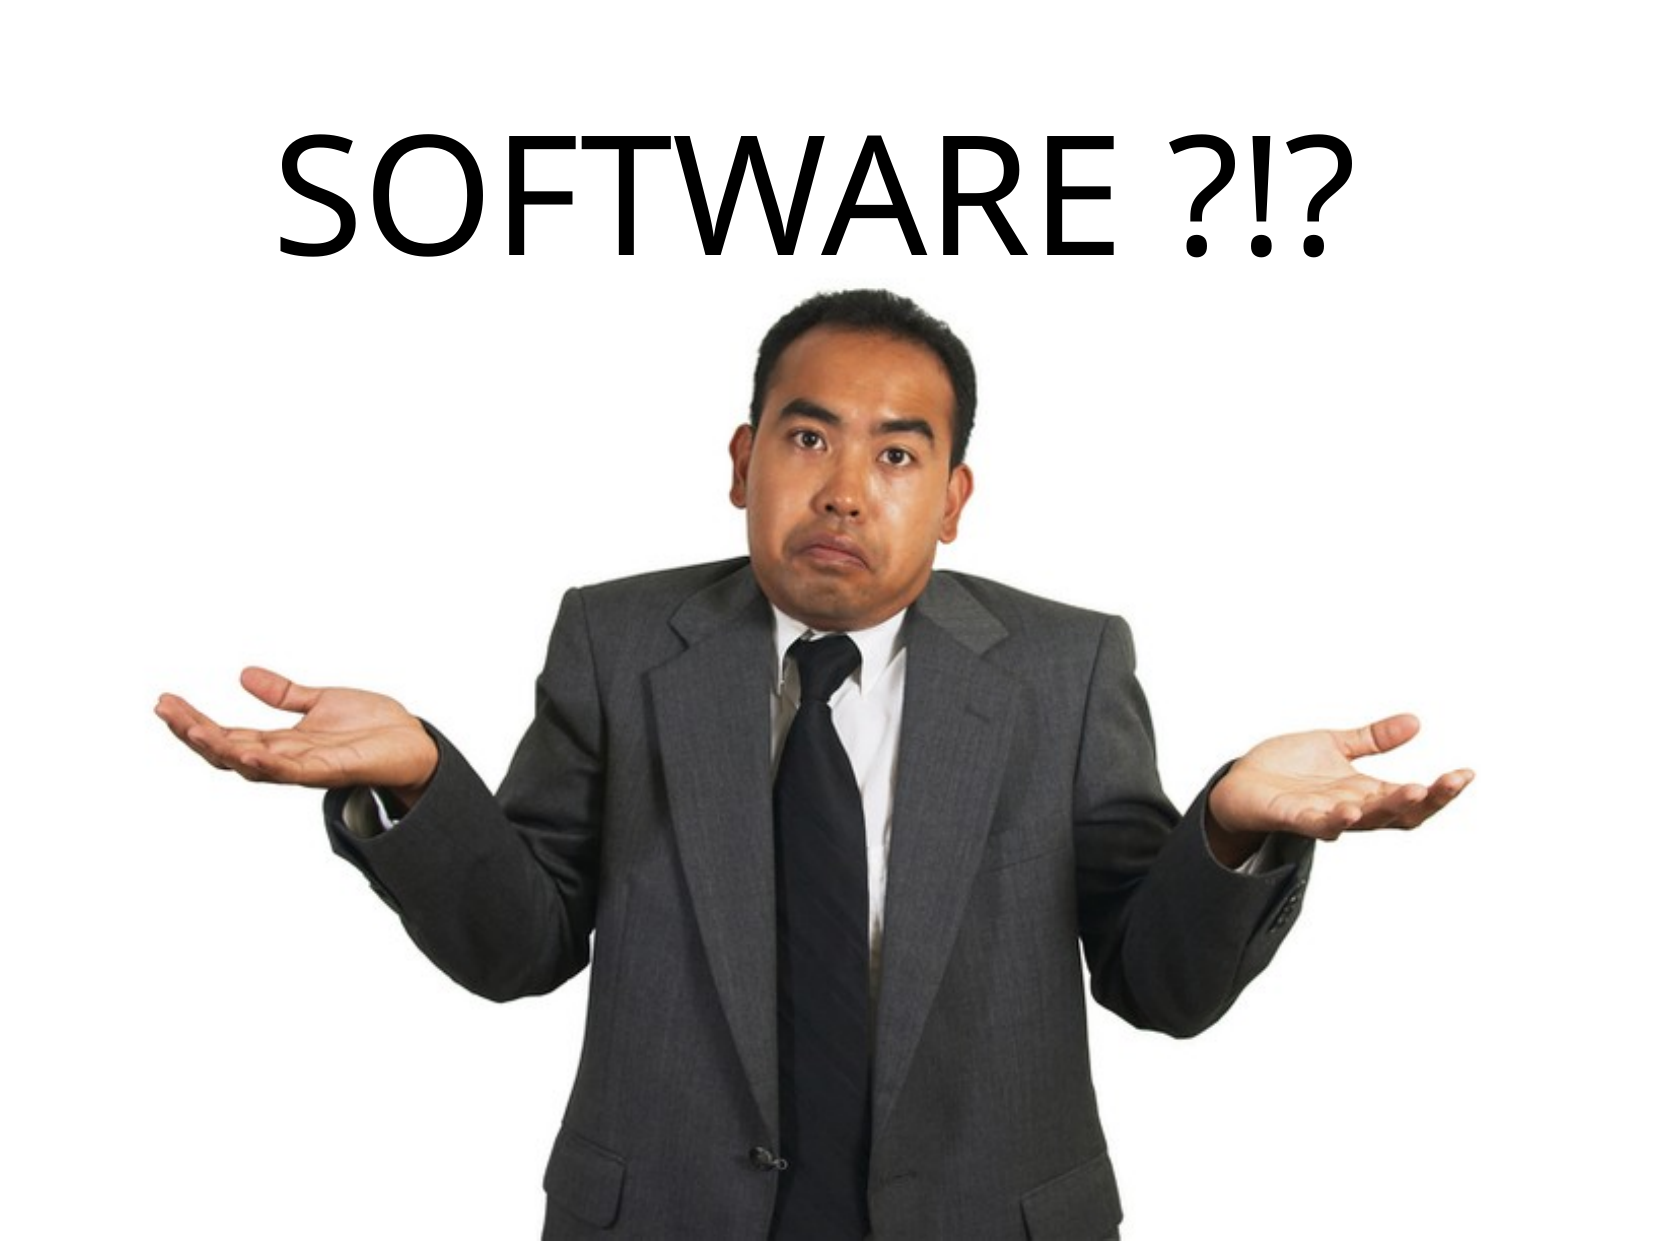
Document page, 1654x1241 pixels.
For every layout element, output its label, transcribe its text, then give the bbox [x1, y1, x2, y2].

text_box SOFTWARE ?!? [257, 69, 1434, 272]
picture [16, 84, 1639, 1241]
